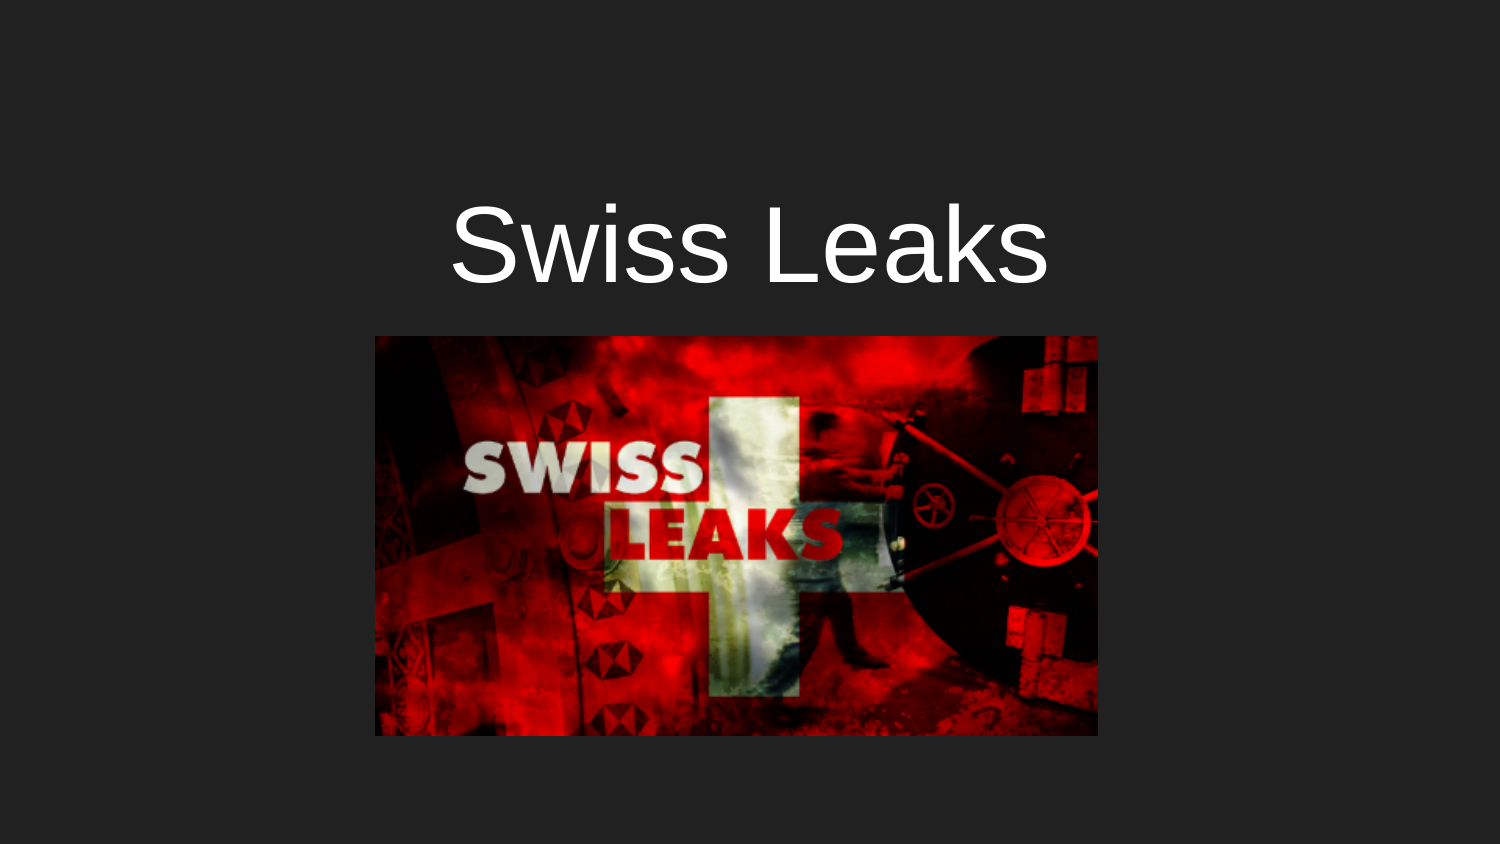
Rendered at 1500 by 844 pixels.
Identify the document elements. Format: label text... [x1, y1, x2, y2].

title Swiss Leaks [51, 152, 1449, 319]
picture [375, 336, 1098, 736]
